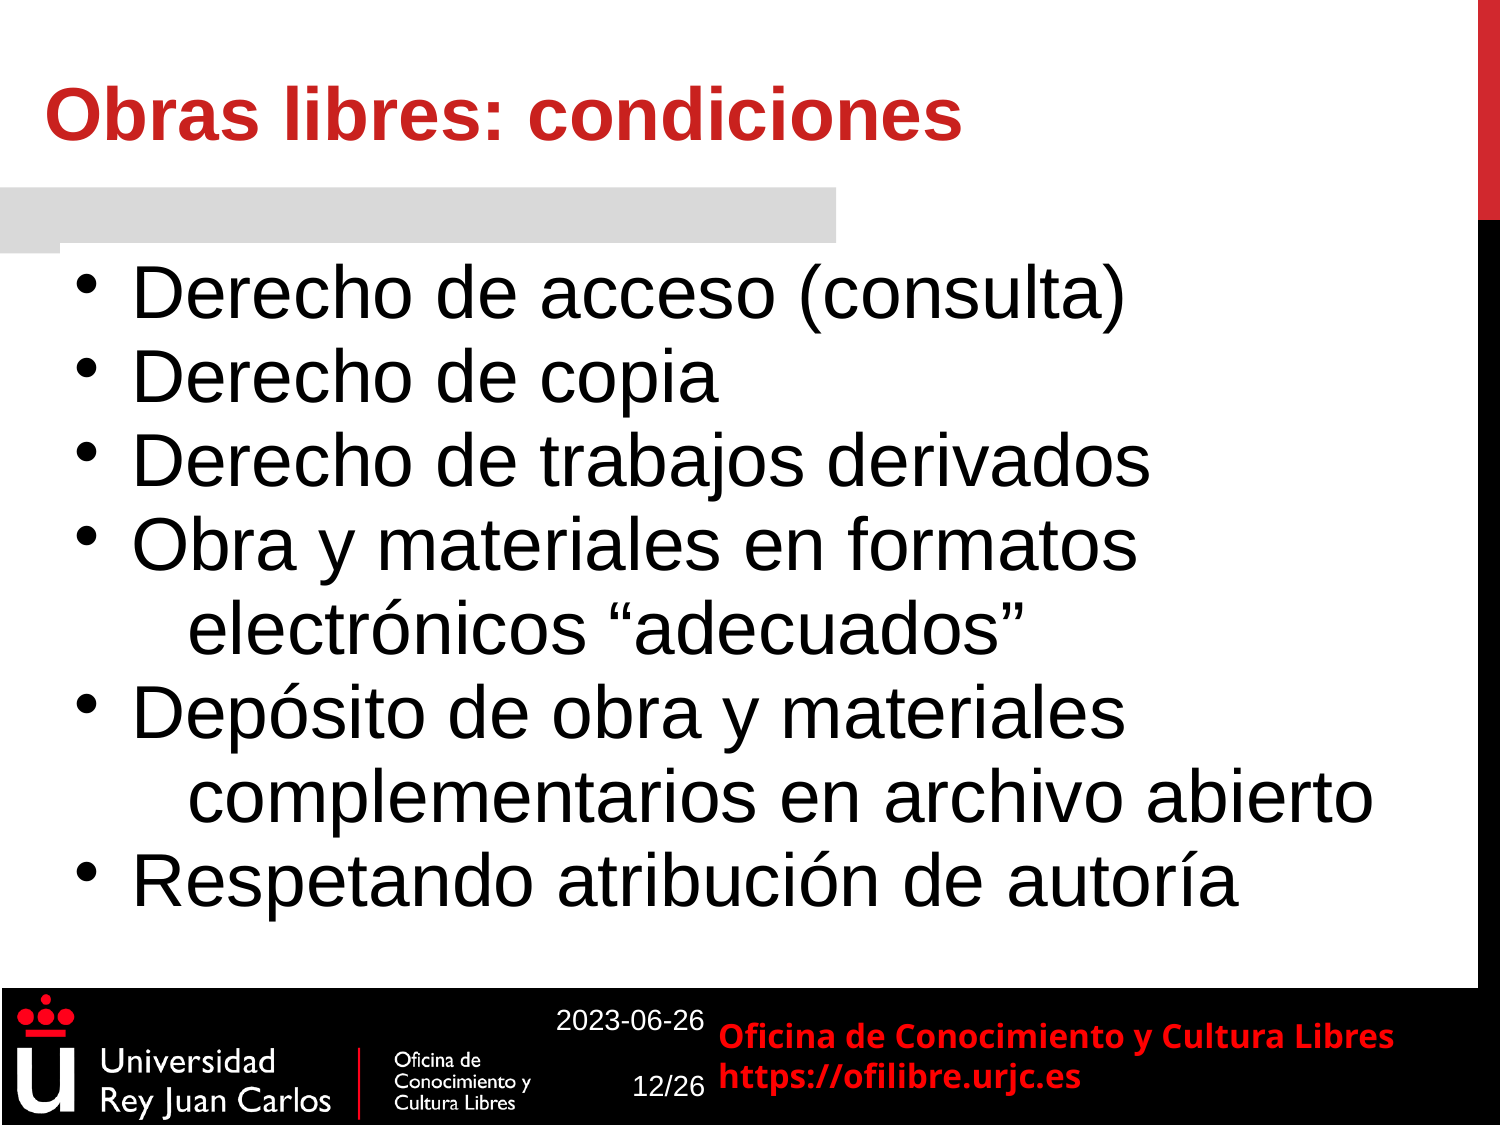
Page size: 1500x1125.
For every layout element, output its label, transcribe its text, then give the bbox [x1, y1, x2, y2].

text_box Derecho de acceso (consulta) Derecho de copia Derecho de trabajos derivados Obra y materiales en formatos electrónicos “adecuados” Depósito de obra y materiales complementarios en archivo abierto Respetando atribución de autoría [60, 243, 1426, 930]
text_box Obras libres: condiciones [30, 64, 1306, 248]
picture [17, 994, 531, 1120]
title [75, 7, 1425, 196]
